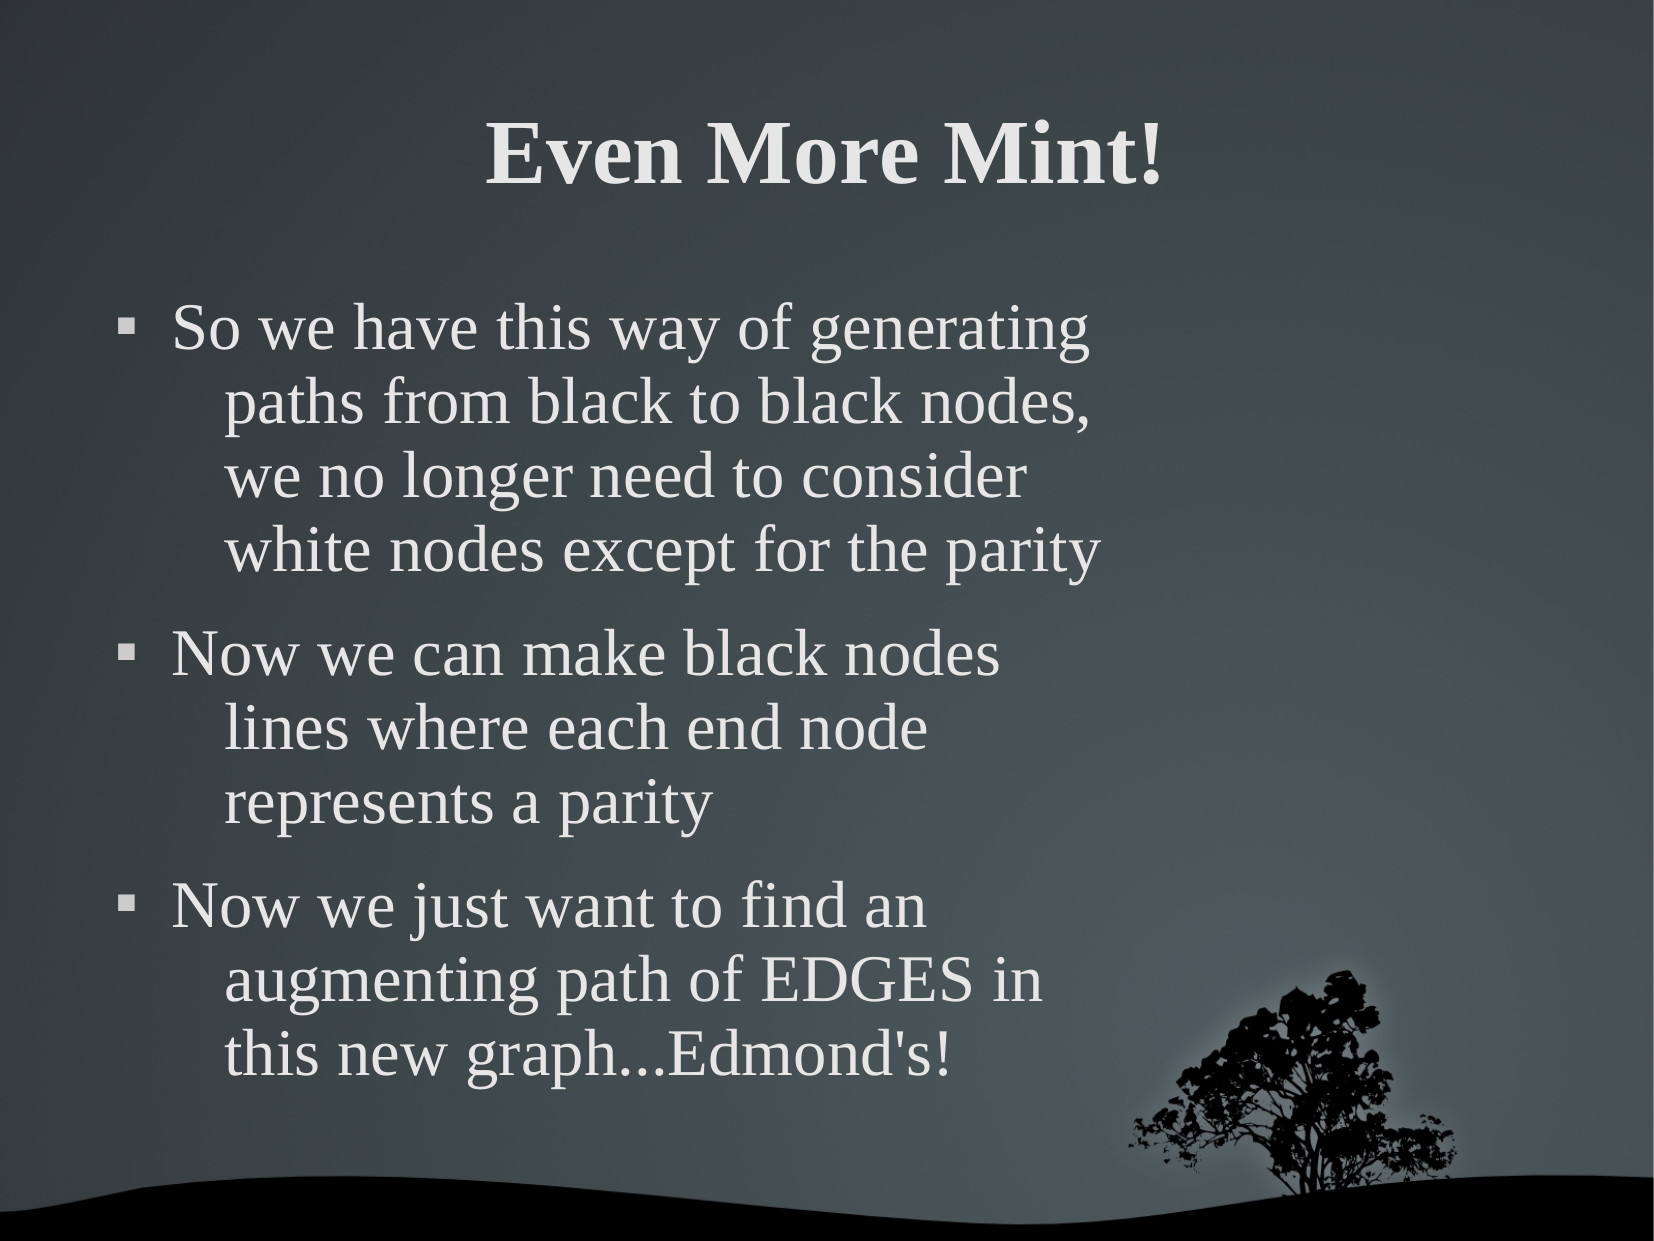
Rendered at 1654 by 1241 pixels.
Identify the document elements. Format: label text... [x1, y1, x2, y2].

list So we have this way of generating paths from black to black nodes, we no longer need to consider white nodes except for the parity Now we can make black nodes lines where each end node represents a parity Now we just want to find an augmenting path of EDGES in this new graph...Edmond's! [82, 290, 1126, 1158]
title Even More Mint! [82, 49, 1571, 257]
picture [0, 0, 1654, 1241]
